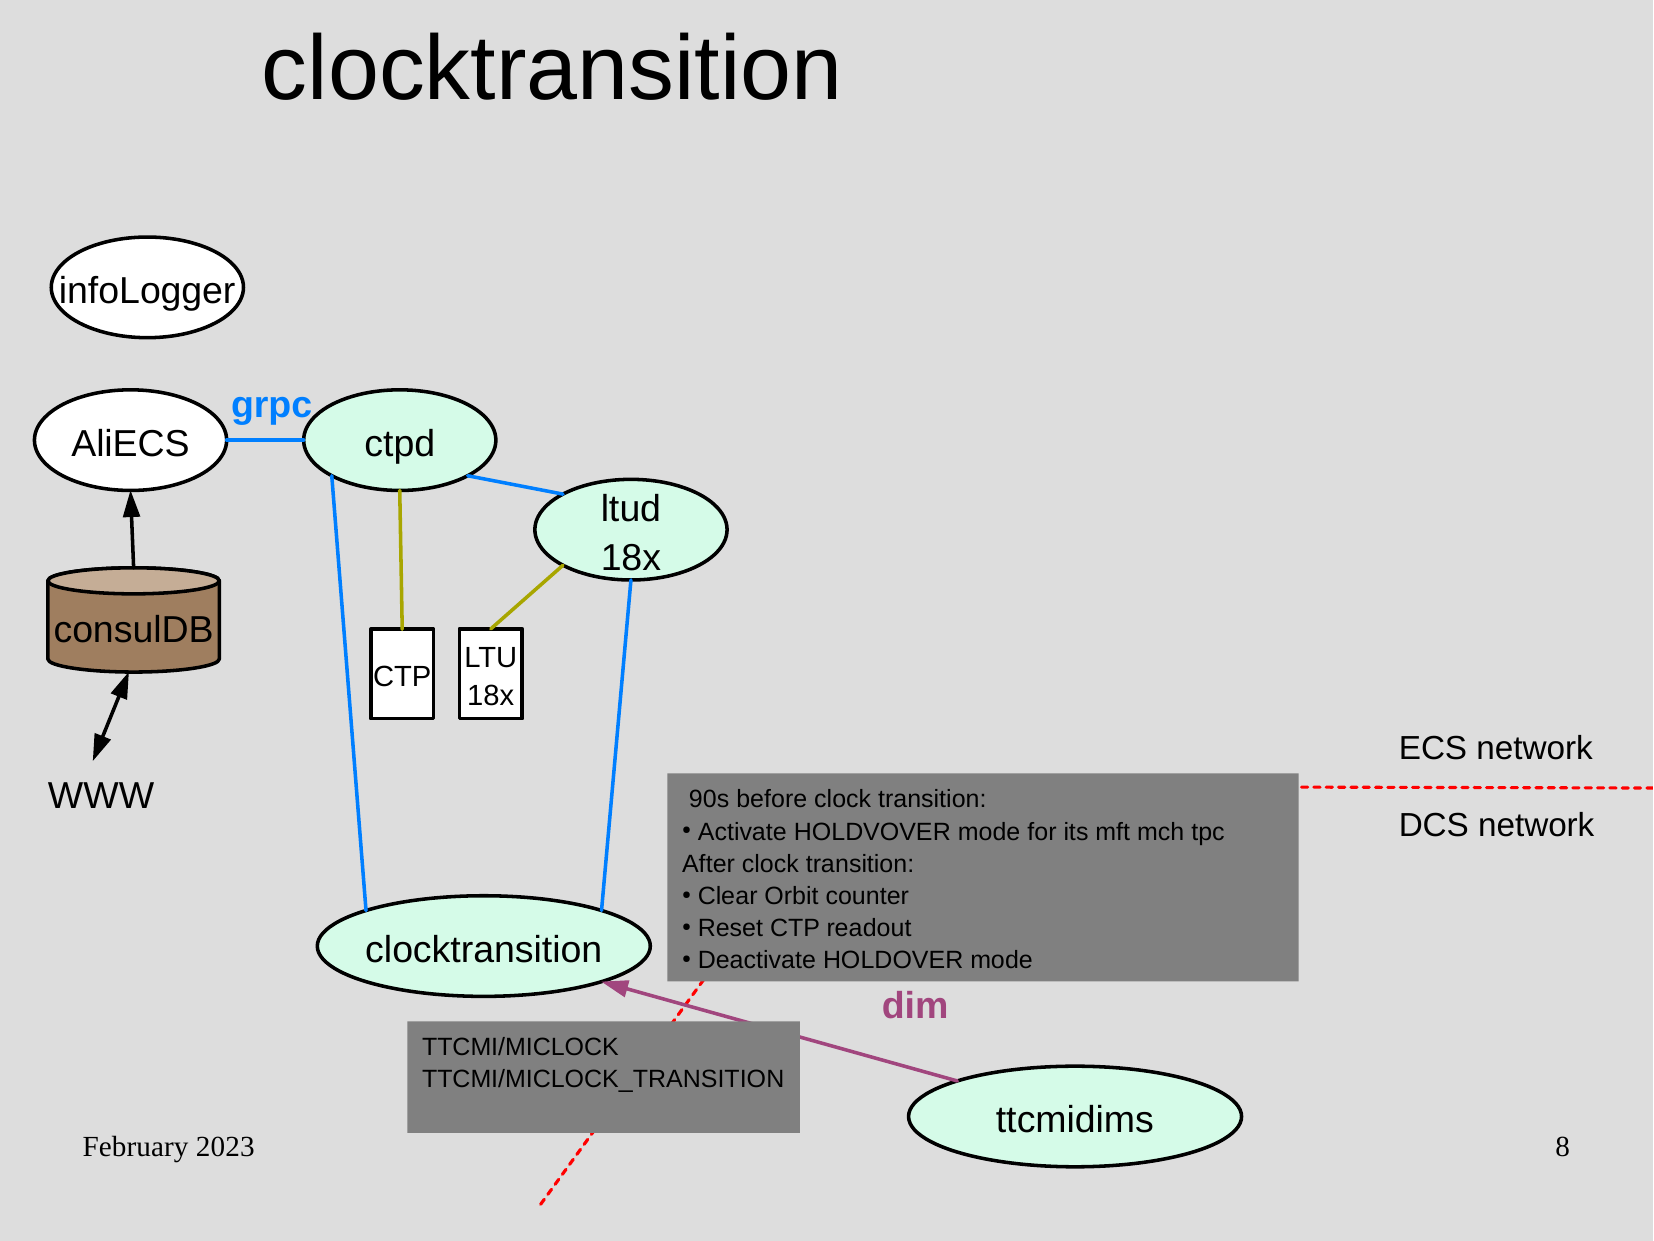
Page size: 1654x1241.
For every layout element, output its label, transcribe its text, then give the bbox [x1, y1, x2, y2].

text_box dim [867, 982, 1012, 1034]
text_box TTCMI/MICLOCK TTCMI/MICLOCK_TRANSITION [407, 1021, 800, 1133]
text_box AliECS [34, 389, 227, 491]
title clocktransition [98, 3, 1007, 133]
text_box CTP [370, 629, 434, 719]
text_box ctpd [303, 389, 496, 491]
text_box LTU 18x [459, 628, 523, 719]
text_box ltud 18x [534, 479, 728, 580]
text_box clocktransition [317, 895, 651, 997]
text_box ttcmidims [908, 1066, 1242, 1167]
text_box infoLogger [51, 237, 244, 338]
text_box grpc [216, 369, 361, 433]
text_box 90s before clock transition: Activate HOLDVOVER mode for its mft mch tpc After clock transition: Clear Orbit counter Reset CTP readout Deactivate HOLDOVER mode [667, 773, 1299, 982]
text_box WWW [33, 760, 178, 824]
text_box DCS network [1383, 793, 1612, 852]
text_box ECS network [1383, 717, 1612, 775]
text_box consulDB [47, 582, 220, 673]
